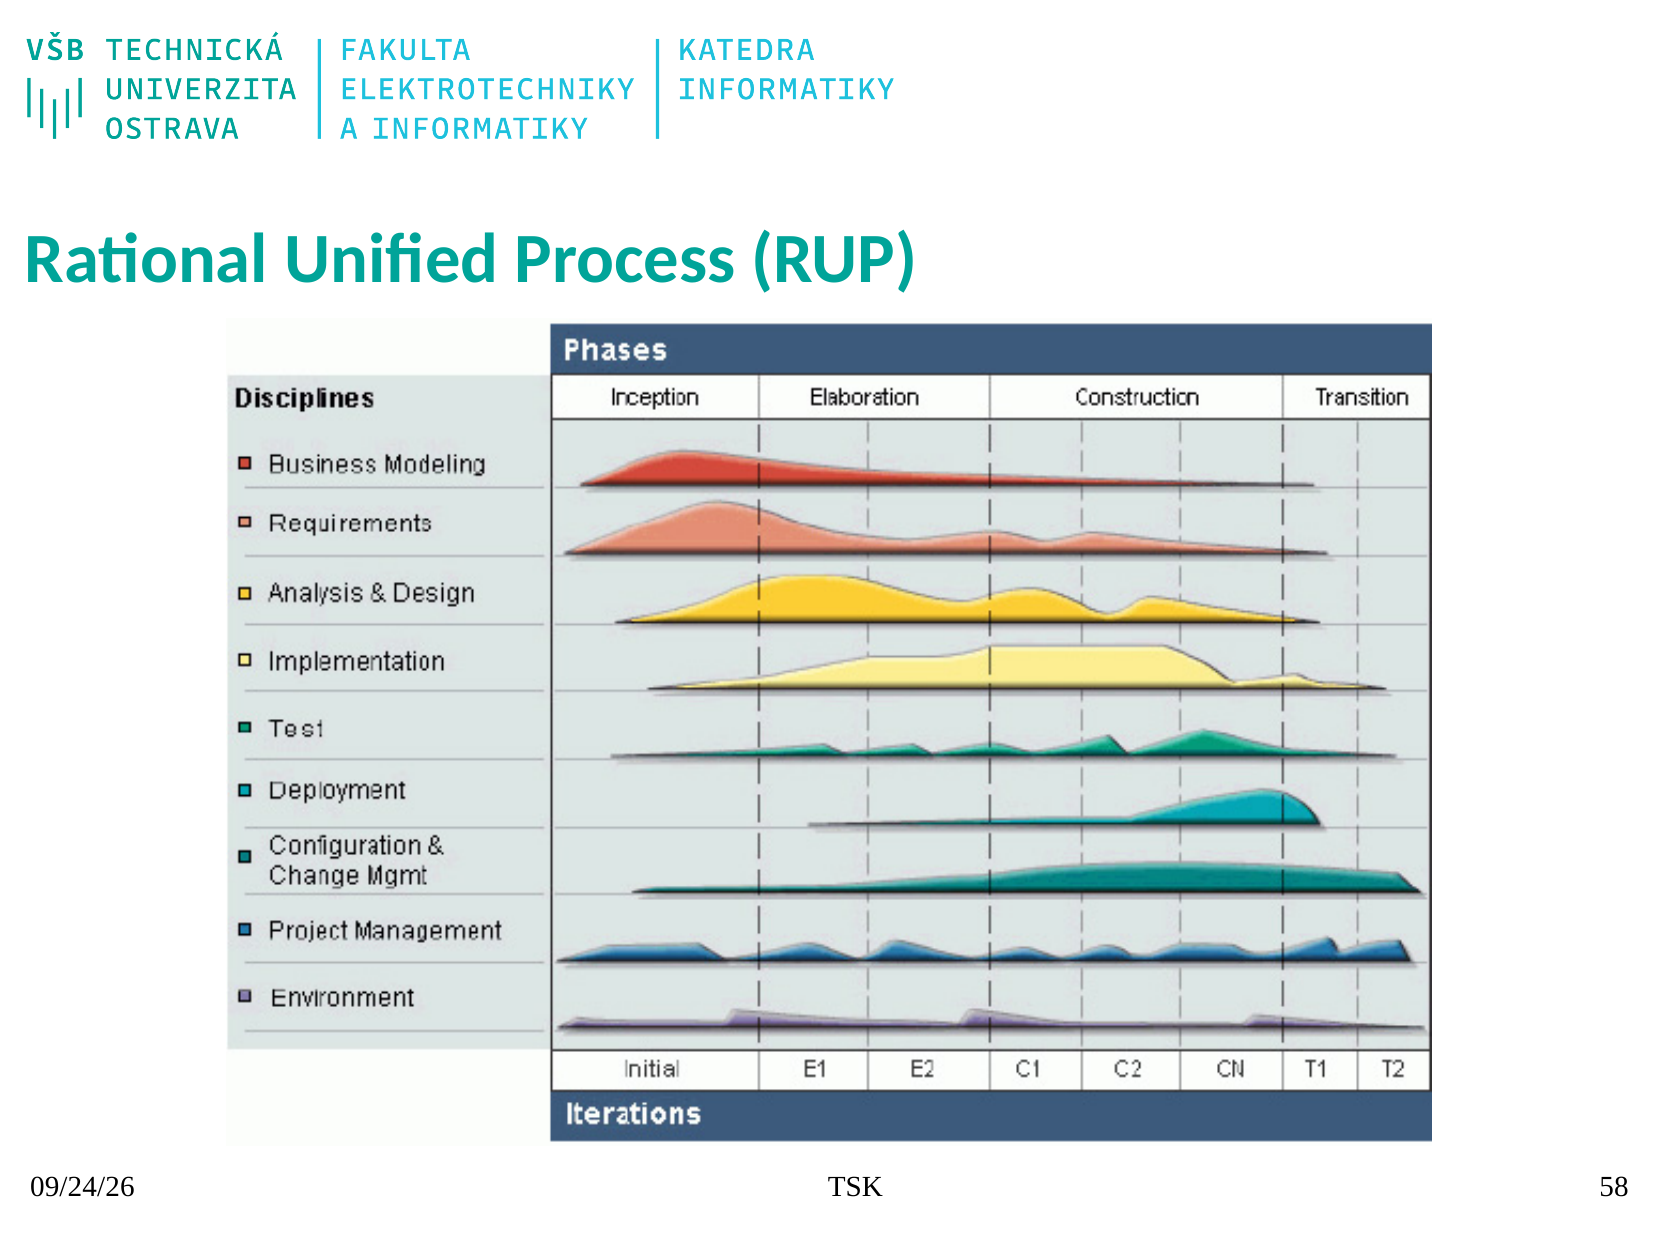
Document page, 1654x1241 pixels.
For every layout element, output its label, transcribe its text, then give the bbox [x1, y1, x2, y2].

title Rational Unified Process (RUP) [24, 169, 1629, 300]
picture [26, 31, 894, 139]
picture [226, 318, 1432, 1146]
